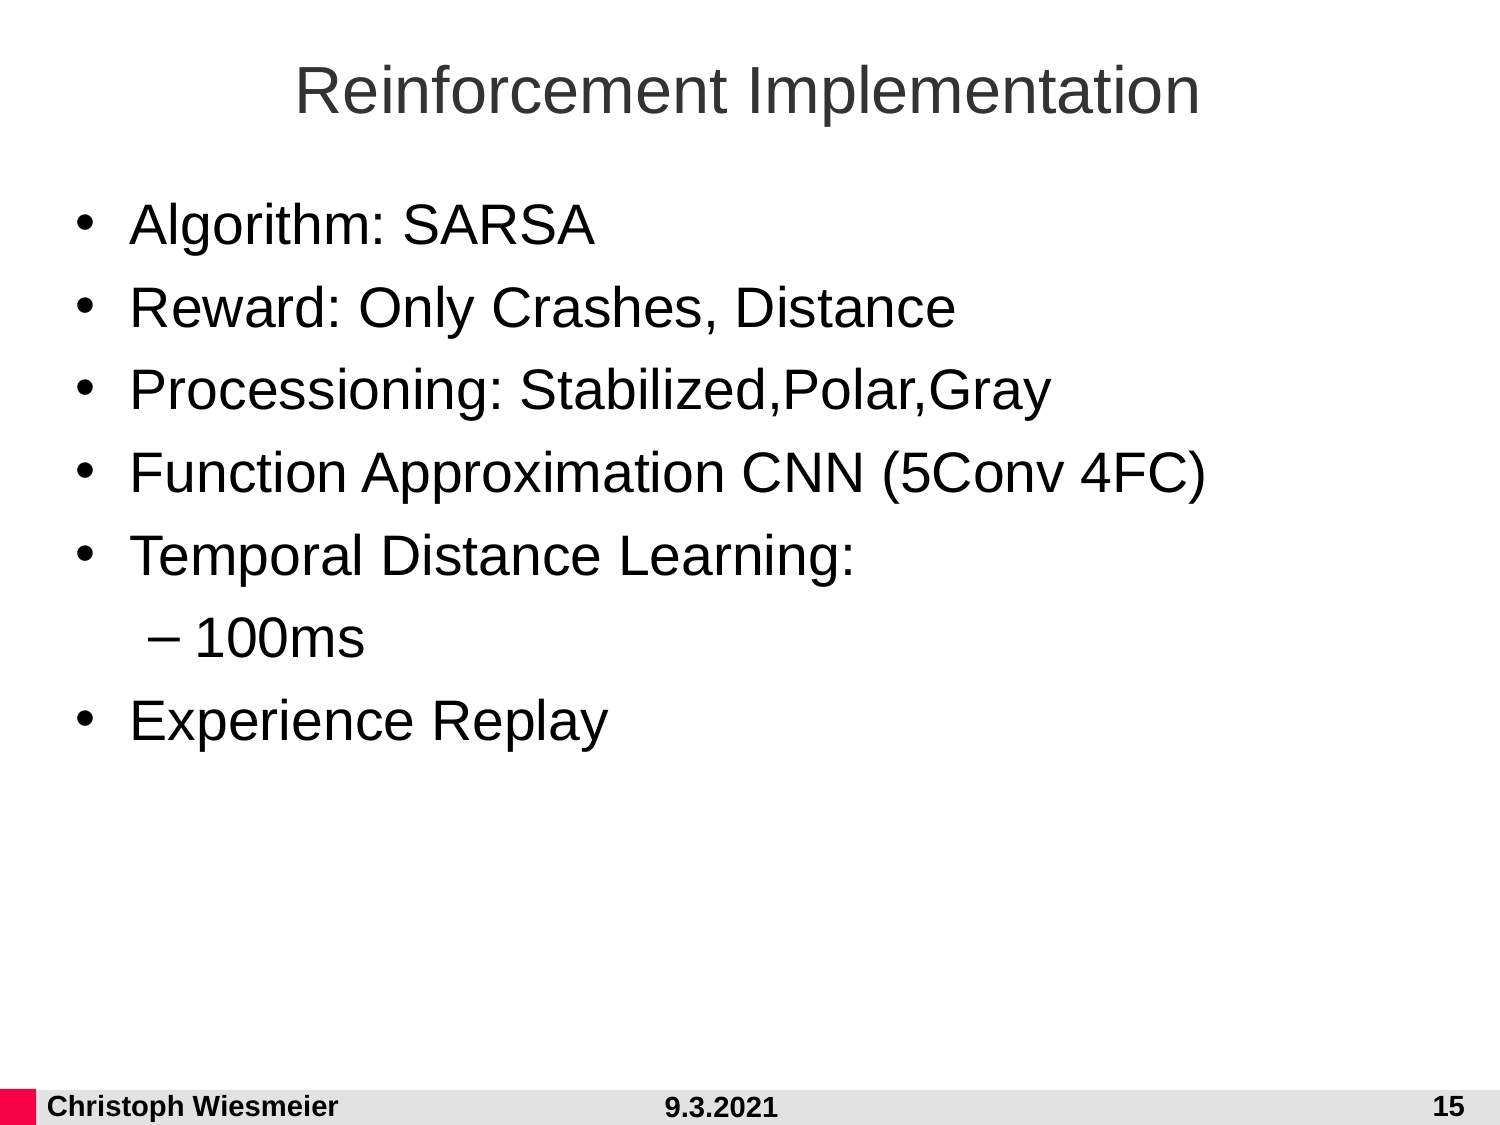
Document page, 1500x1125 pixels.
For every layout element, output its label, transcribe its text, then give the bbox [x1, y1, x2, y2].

title Reinforcement Implementation [79, 25, 1417, 149]
list Algorithm: SARSA Reward: Only Crashes, Distance Processioning: Stabilized,Polar,Gray Function Approximation CNN (5Conv 4FC) Temporal Distance Learning: 100ms Experience Replay [60, 179, 1411, 766]
